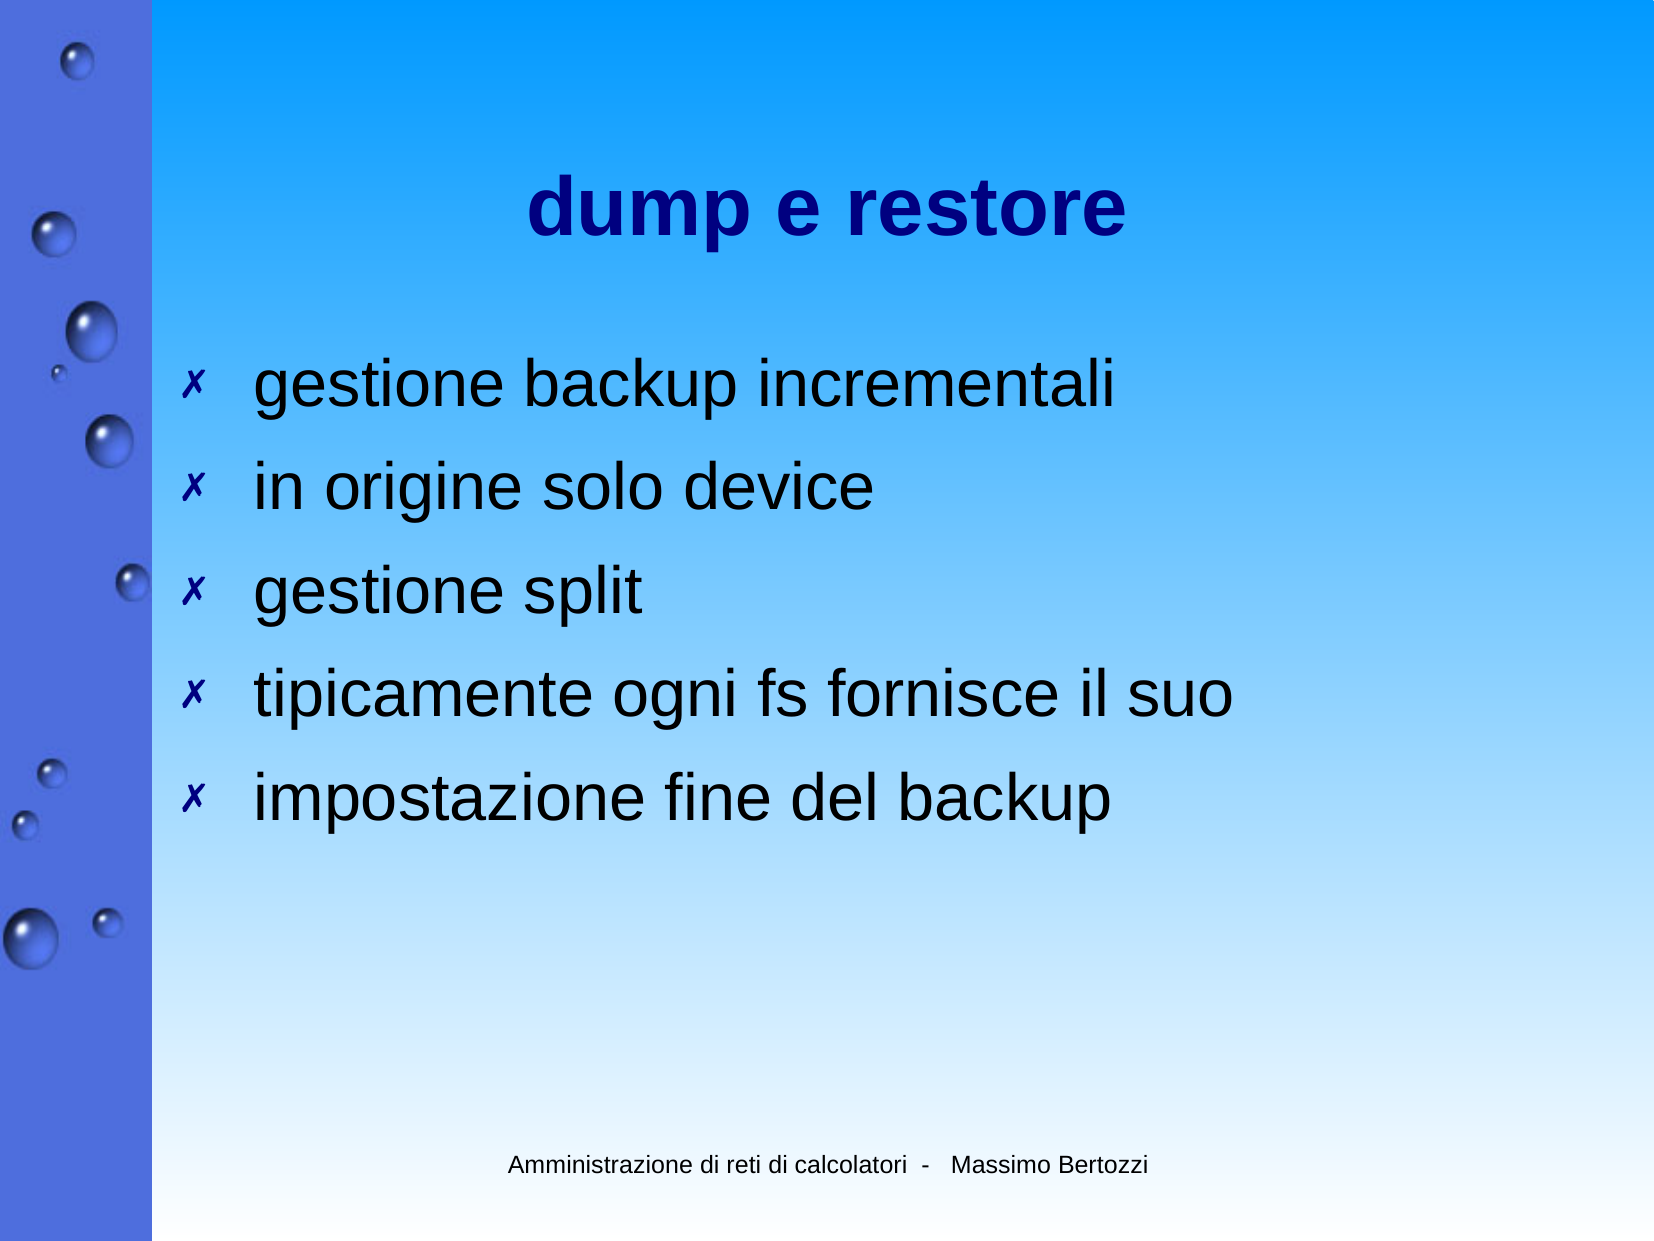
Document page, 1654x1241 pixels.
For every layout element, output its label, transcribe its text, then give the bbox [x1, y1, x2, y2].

title dump e restore [121, 102, 1534, 311]
list gestione backup incrementali in origine solo device gestione split tipicamente ogni fs fornisce il suo impostazione fine del backup [159, 346, 1572, 1128]
picture [0, 0, 152, 1241]
